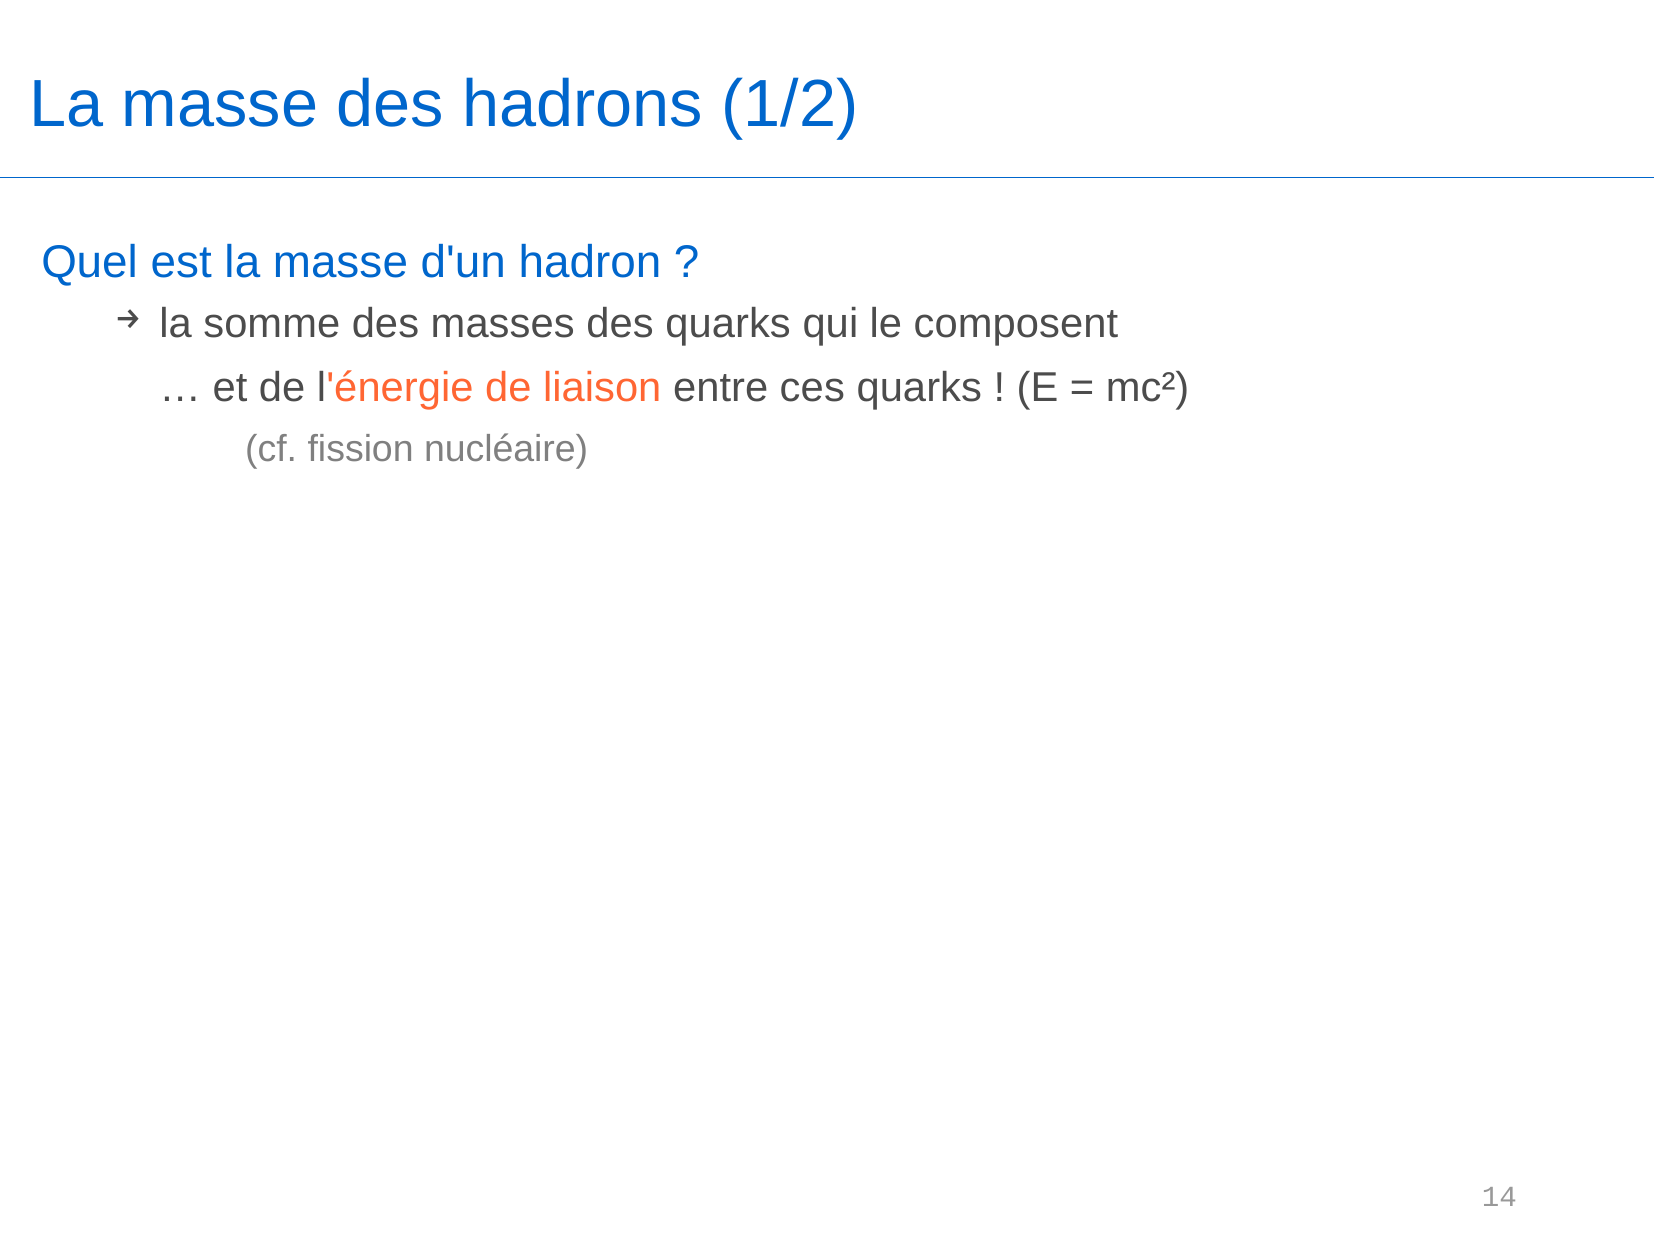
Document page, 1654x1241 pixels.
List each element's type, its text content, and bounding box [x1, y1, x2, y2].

title La masse des hadrons (1/2) [29, 29, 1625, 178]
list Quel est la masse d'un hadron ? la somme des masses des quarks qui le composent … et de l'énergie de liaison entre ces quarks ! (E = mc²) (cf. fission nucléaire) [41, 236, 1453, 474]
